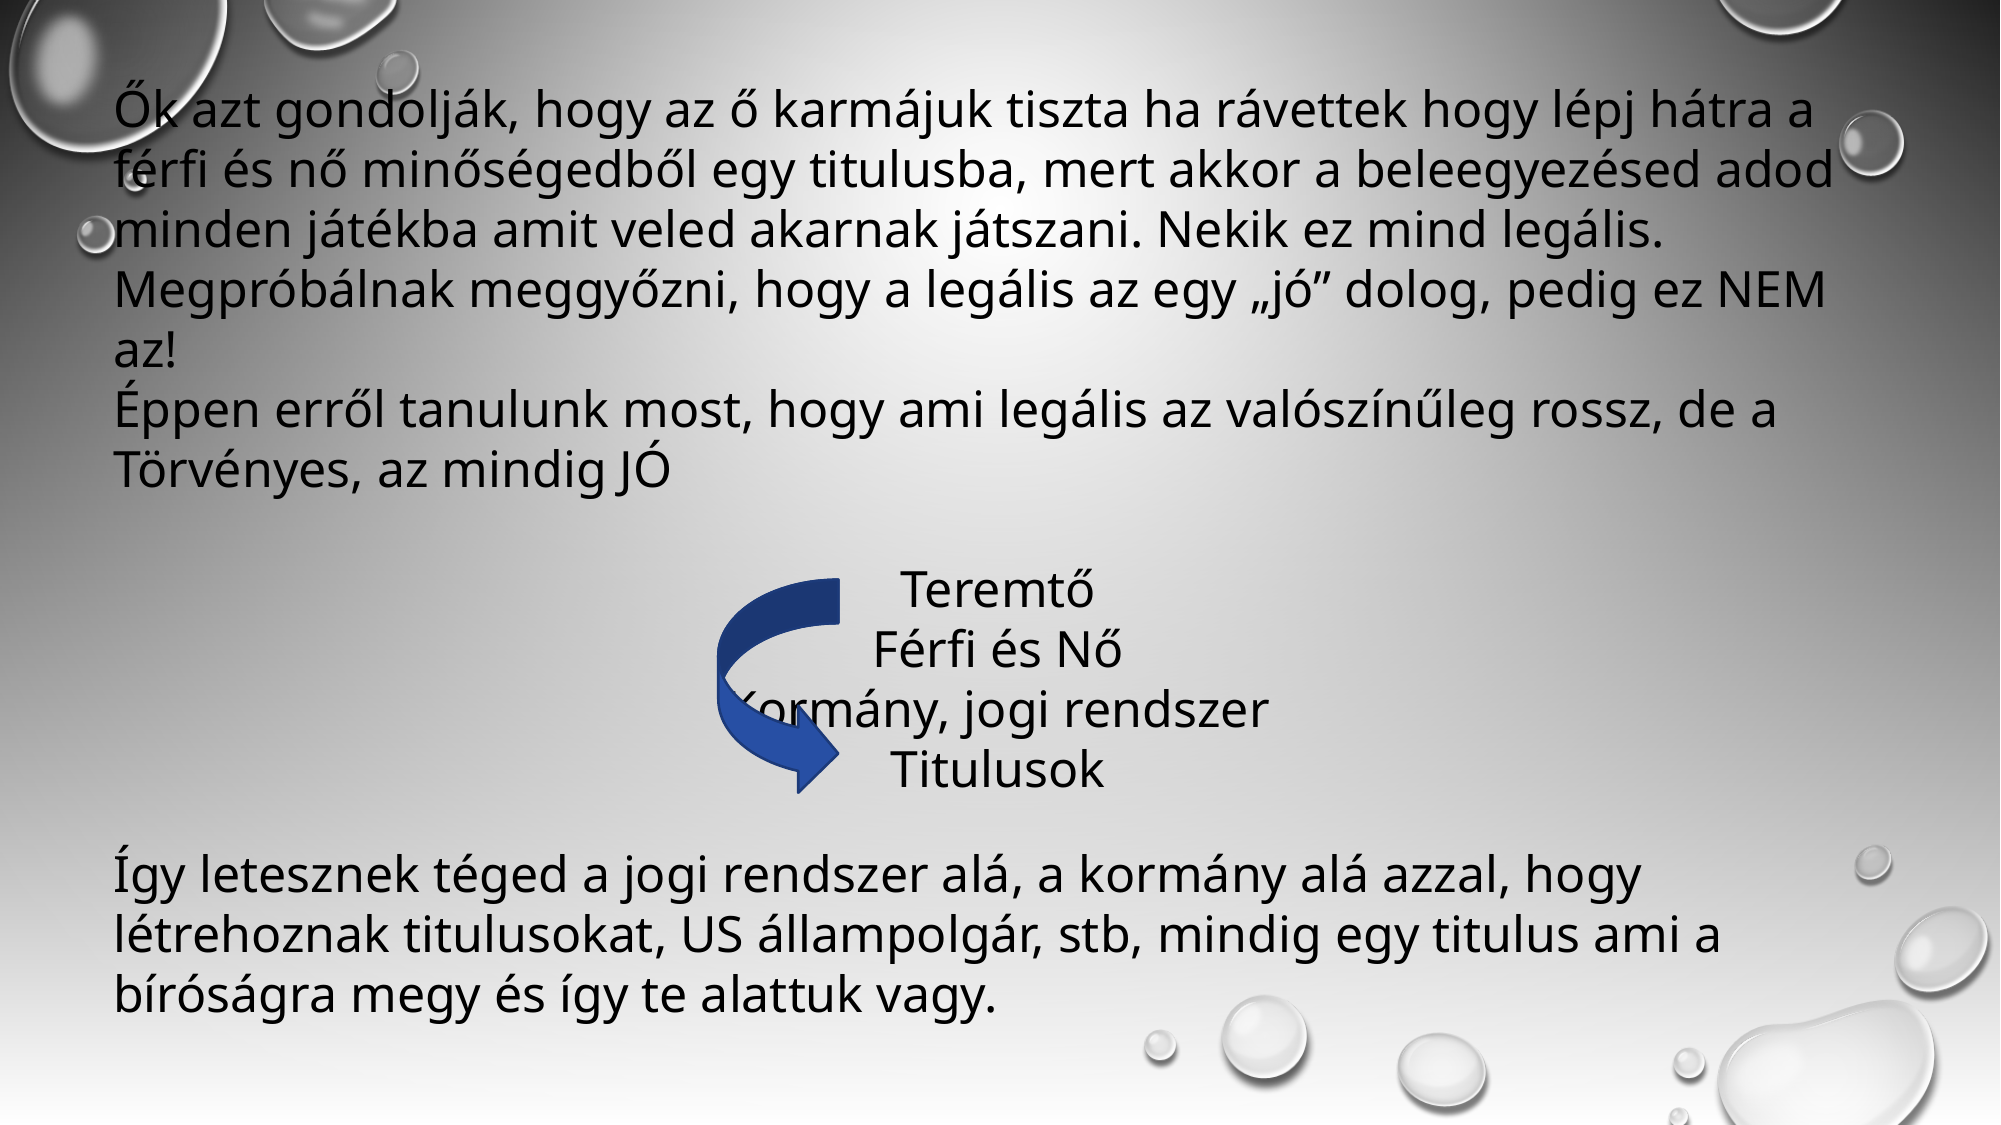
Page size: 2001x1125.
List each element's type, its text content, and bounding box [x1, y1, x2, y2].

text_box Ők azt gondolják, hogy az ő karmájuk tiszta ha rávettek hogy lépj hátra a férfi és nő minőségedből egy titulusba, mert akkor a beleegyezésed adod minden játékba amit veled akarnak játszani. Nekik ez mind legális. Megpróbálnak meggyőzni, hogy a legális az egy „jó” dolog, pedig ez NEM az! Éppen erről tanulunk most, hogy ami legális az valószínűleg rossz, de a Törvényes, az mindig JÓ Teremtő Férfi és Nő Kormány, jogi rendszer Titulusok Így letesznek téged a jogi rendszer alá, a kormány alá azzal, hogy létrehoznak titulusokat, US állampolgár, stb, mindig egy titulus ami a bíróságra megy és így te alattuk vagy. [98, 69, 1899, 1075]
picture [0, 0, 2000, 1125]
text_box [718, 579, 839, 793]
